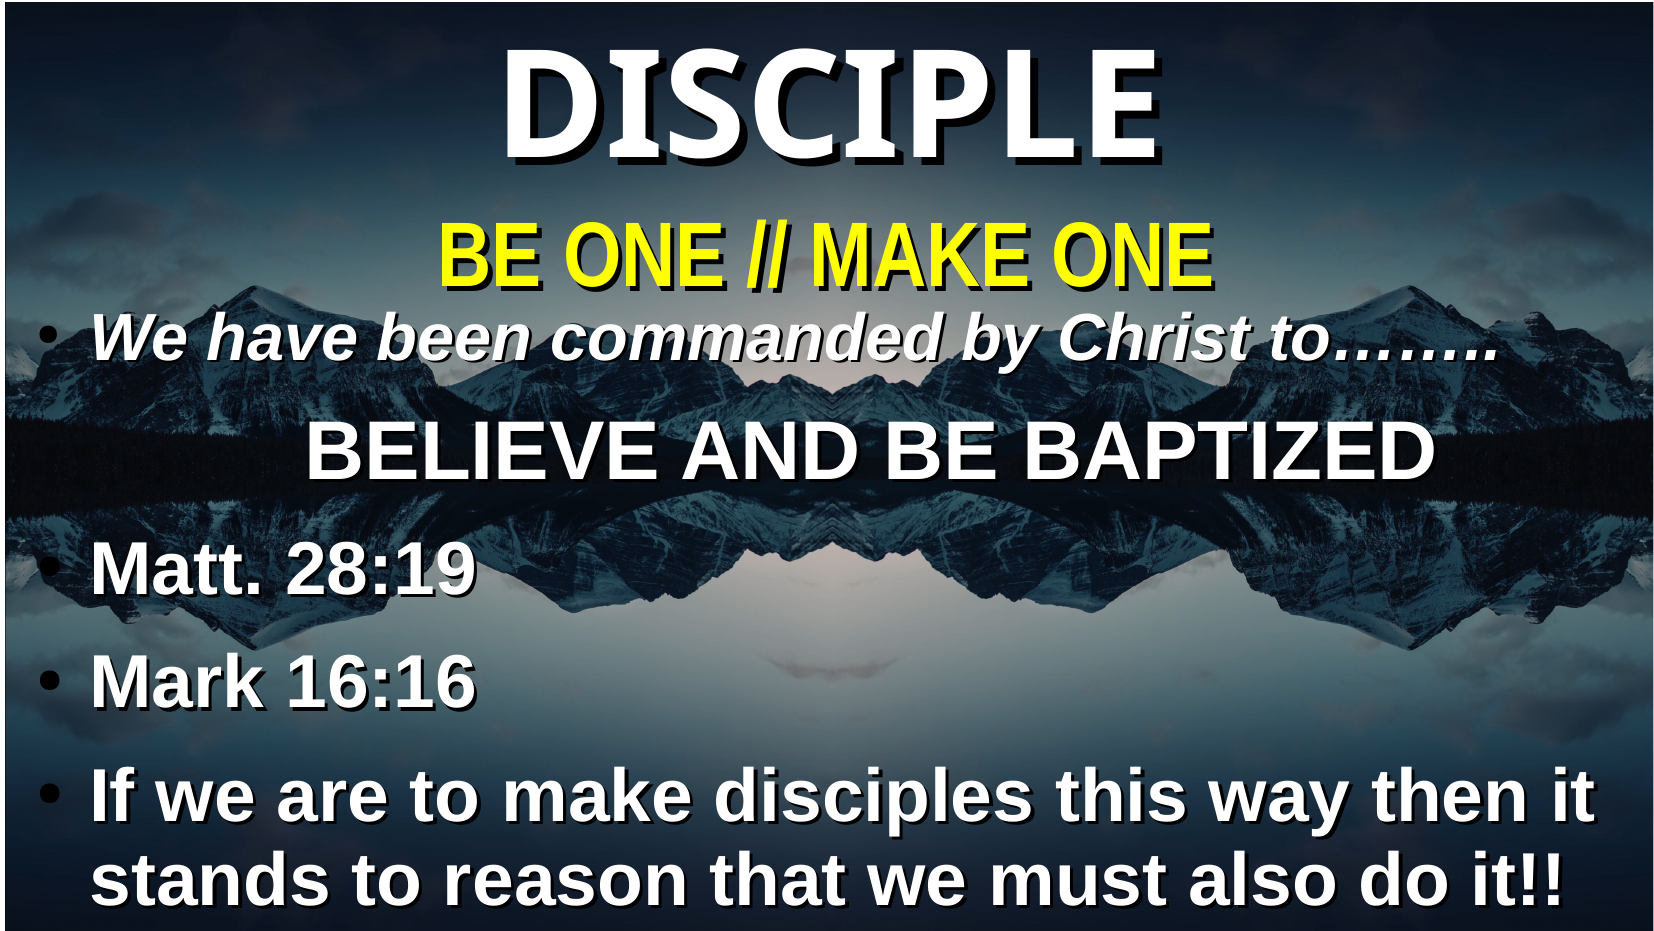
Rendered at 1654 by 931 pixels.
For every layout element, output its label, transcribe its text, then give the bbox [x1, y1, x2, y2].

list We have been commanded by Christ to…….. BELIEVE AND BE BAPTIZED Matt. 28:19 Mark 16:16 If we are to make disciples this way then it stands to reason that we must also do it!! [18, 299, 1654, 931]
title DISCIPLE BE ONE // MAKE ONE [82, 6, 1571, 297]
picture [5, 2, 1654, 931]
